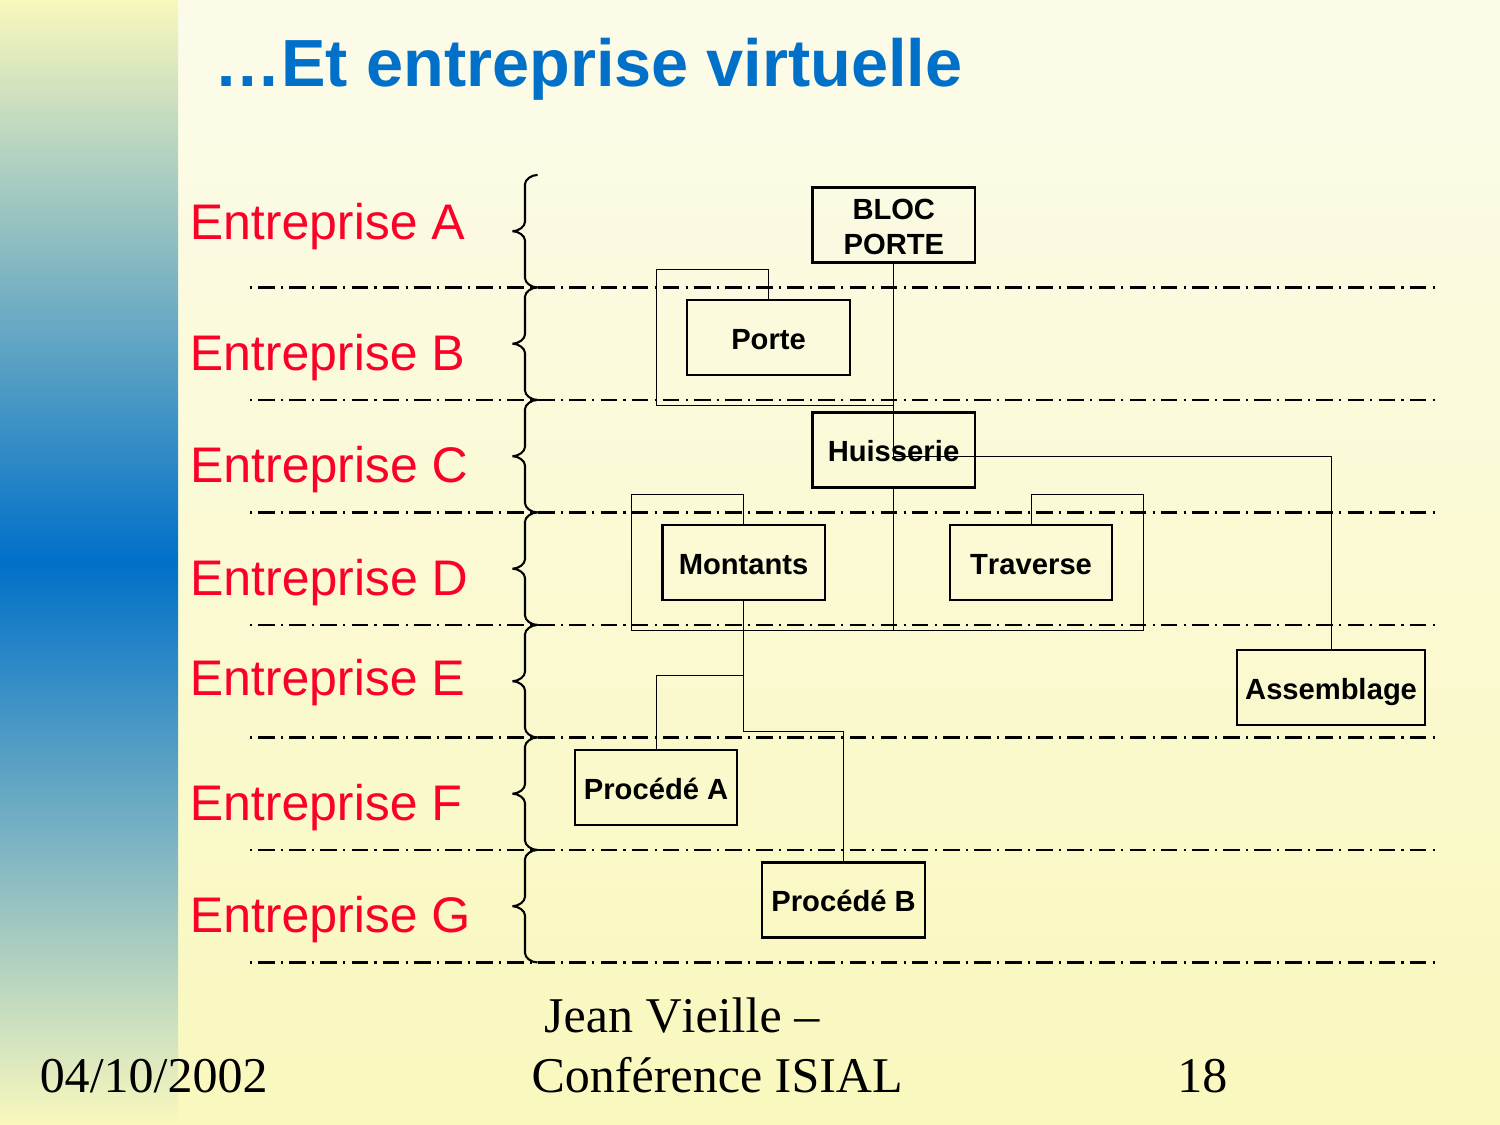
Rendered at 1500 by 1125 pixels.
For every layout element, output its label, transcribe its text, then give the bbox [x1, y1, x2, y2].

text_box Huisserie [894, 412, 976, 456]
text_box Procédé B [762, 862, 925, 938]
text_box Procédé A [574, 750, 738, 826]
text_box Entreprise G [175, 874, 486, 951]
text_box Montants [662, 525, 826, 601]
text_box Entreprise F [175, 762, 478, 838]
text_box Entreprise D [175, 537, 483, 613]
text_box BLOC PORTE [812, 187, 976, 263]
text_box Entreprise A [175, 181, 481, 257]
text_box Porte [687, 299, 850, 376]
text_box Entreprise E [175, 637, 481, 713]
text_box Huisserie [812, 412, 976, 488]
text_box Entreprise C [175, 424, 483, 501]
title …Et entreprise virtuelle [199, 12, 1466, 201]
text_box Entreprise B [175, 312, 481, 388]
text_box Traverse [949, 525, 1113, 601]
text_box Assemblage [1237, 650, 1425, 726]
